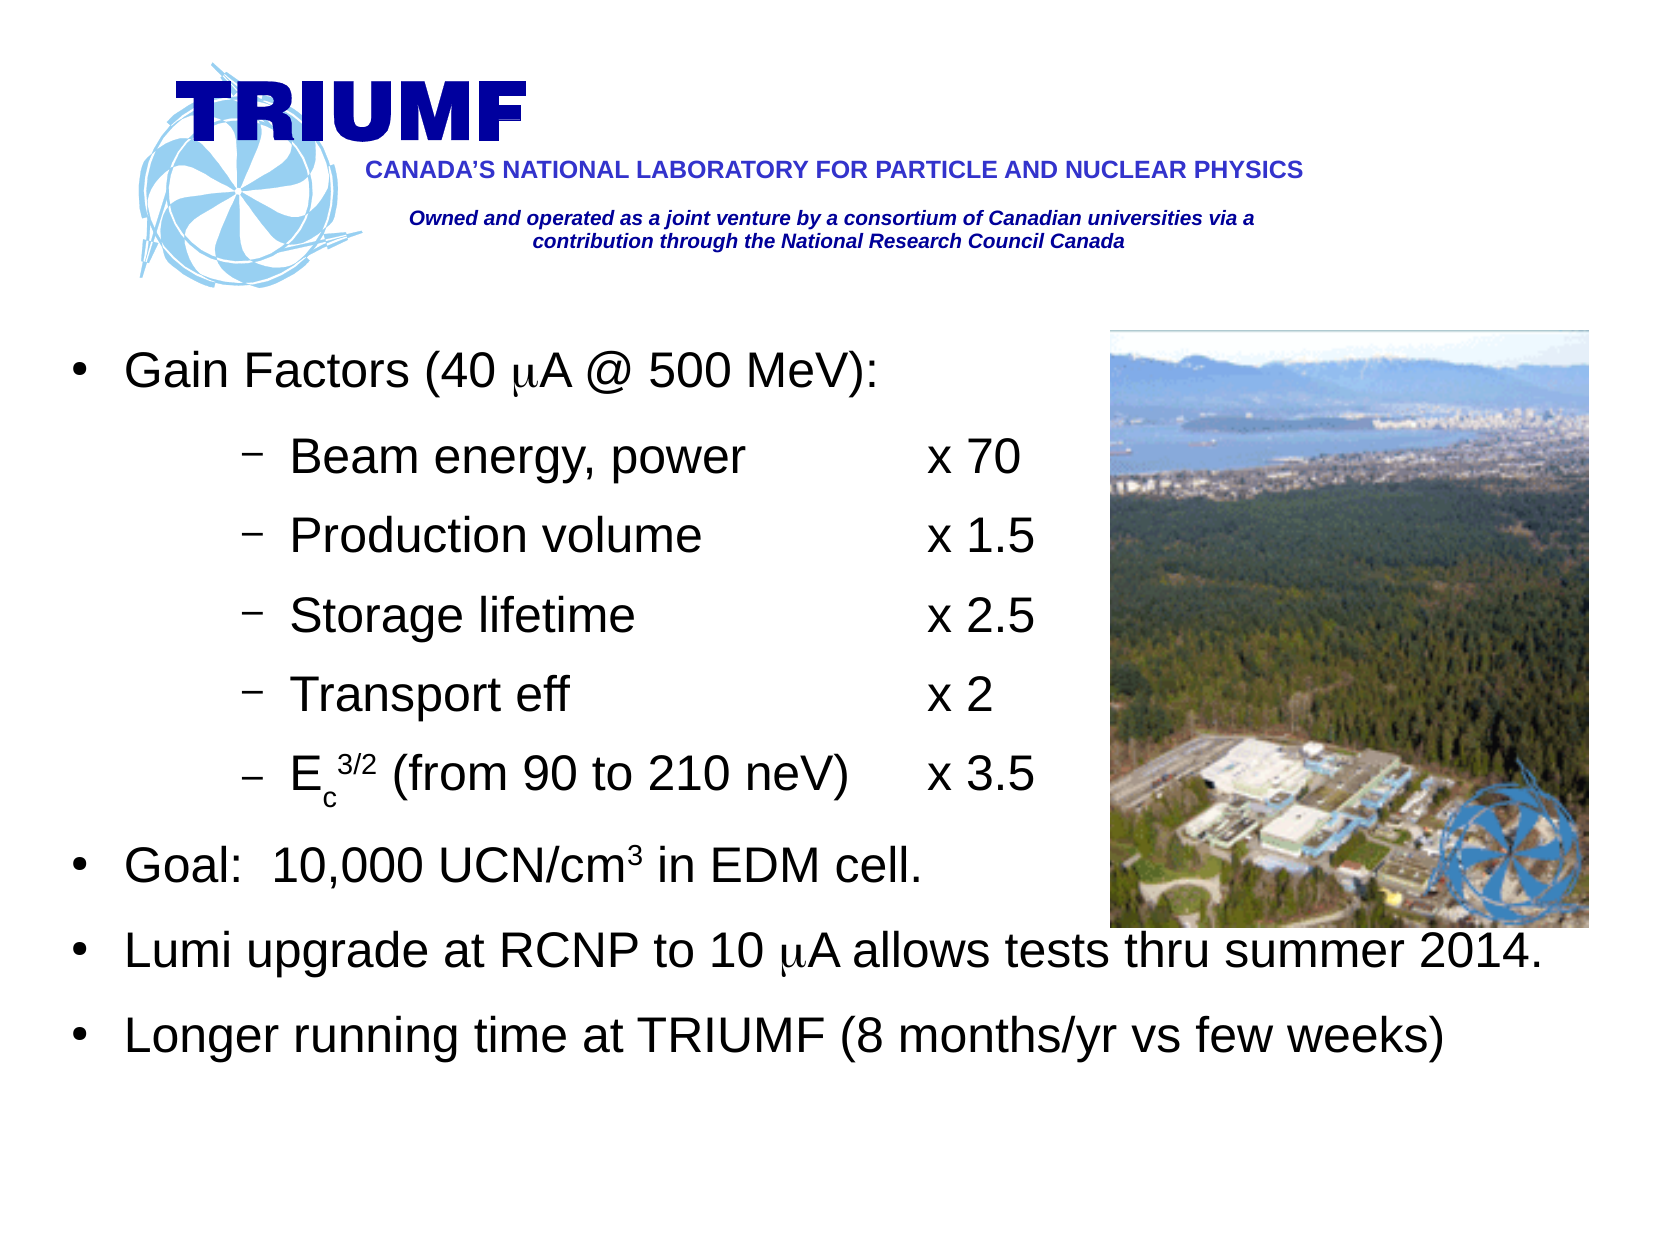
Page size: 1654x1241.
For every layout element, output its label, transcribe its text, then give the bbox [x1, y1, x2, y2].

picture [1110, 330, 1589, 928]
picture [137, 61, 526, 290]
list Gain Factors (40 mA @ 500 MeV): Beam energy, power x 70 Production volume x 1.5 Storage lifetime x 2.5 Transport eff x 2 Ec3/2 (from 90 to 210 neV) x 3.5 Goal: 10,000 UCN/cm3 in EDM cell. Lumi upgrade at RCNP to 10 mA allows tests thru summer 2014. Longer running time at TRIUMF (8 months/yr vs few weeks) [53, 342, 1565, 1123]
text_box Owned and operated as a joint venture by a consortium of Canadian universities via a contribution through the National Research Council Canada [350, 198, 1313, 261]
text_box CANADA’S NATIONAL LABORATORY FOR PARTICLE AND NUCLEAR PHYSICS [350, 148, 1526, 193]
